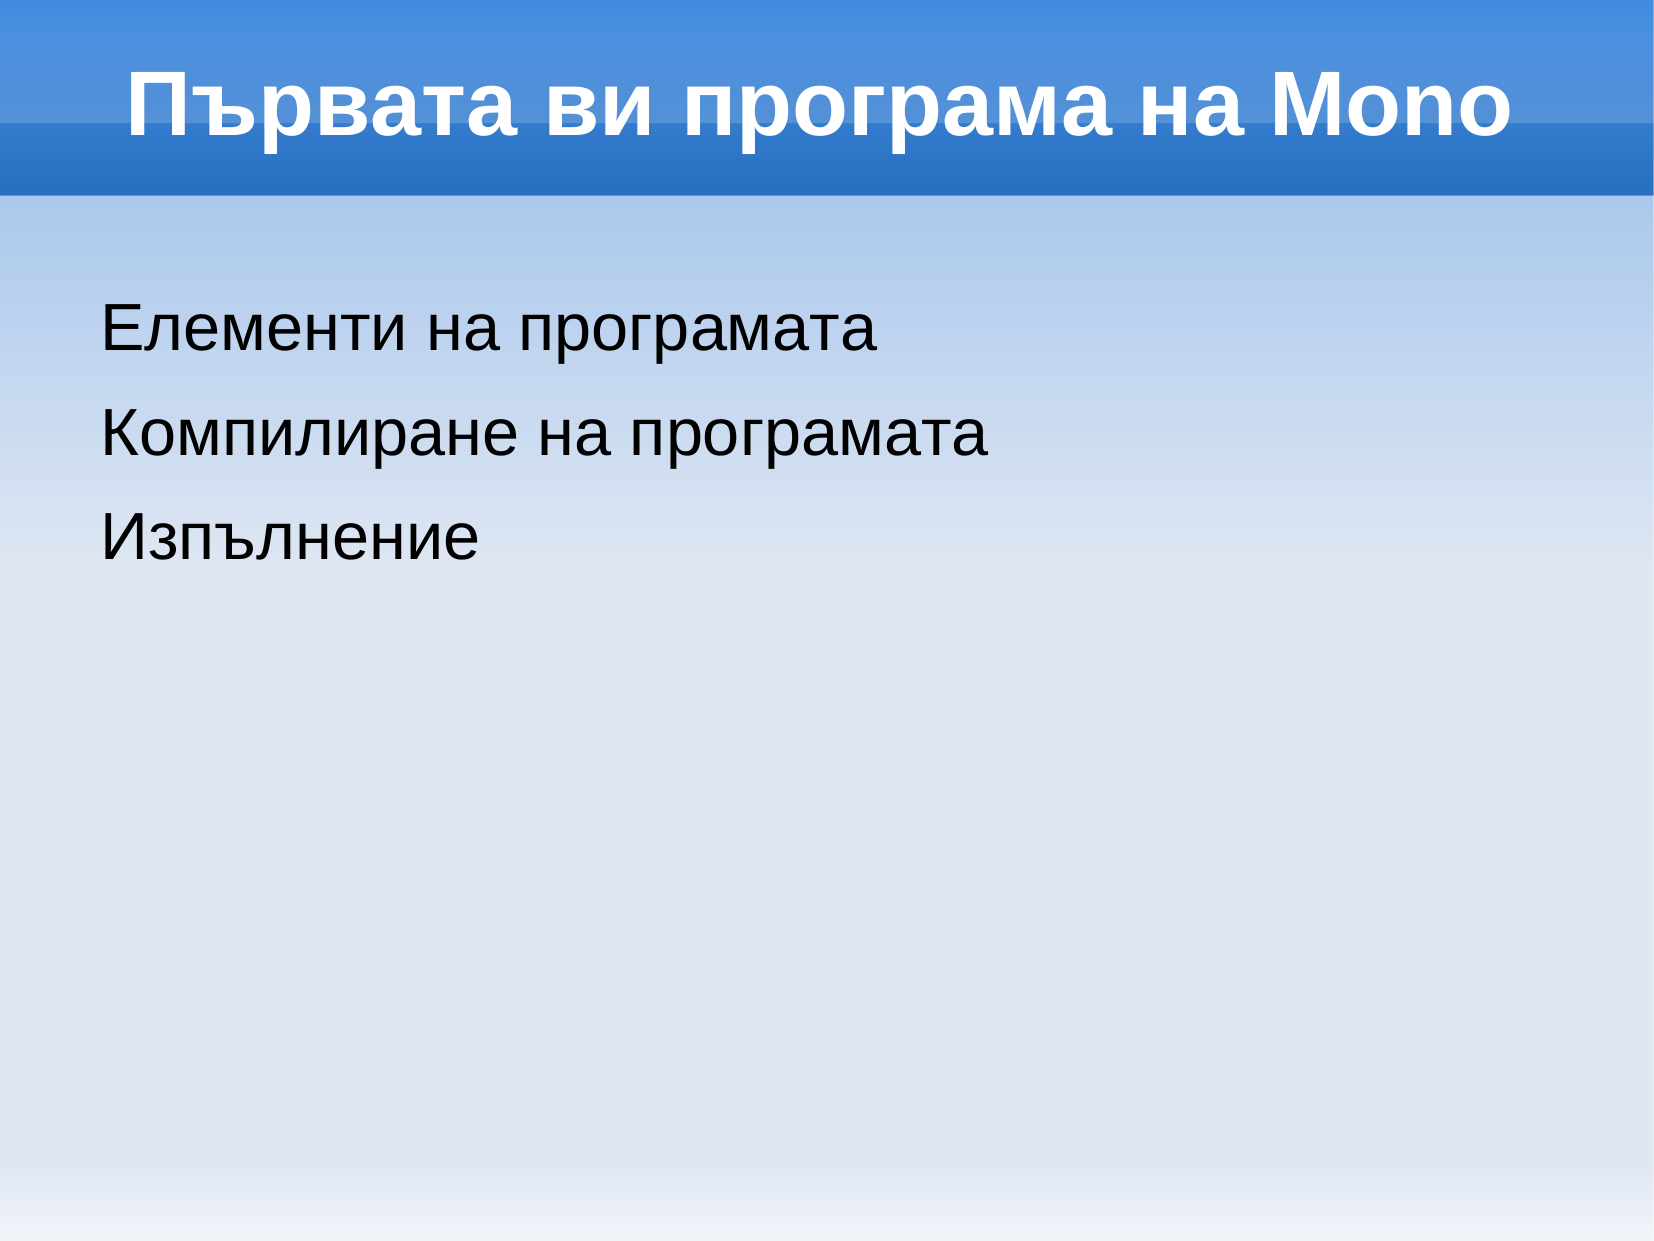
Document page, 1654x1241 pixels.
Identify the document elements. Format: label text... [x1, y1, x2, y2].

list Елементи на програмата Компилиране на програмата Изпълнение [82, 290, 1571, 1094]
title Първата ви програма на Mono [76, 7, 1565, 200]
picture [0, 0, 1654, 1241]
